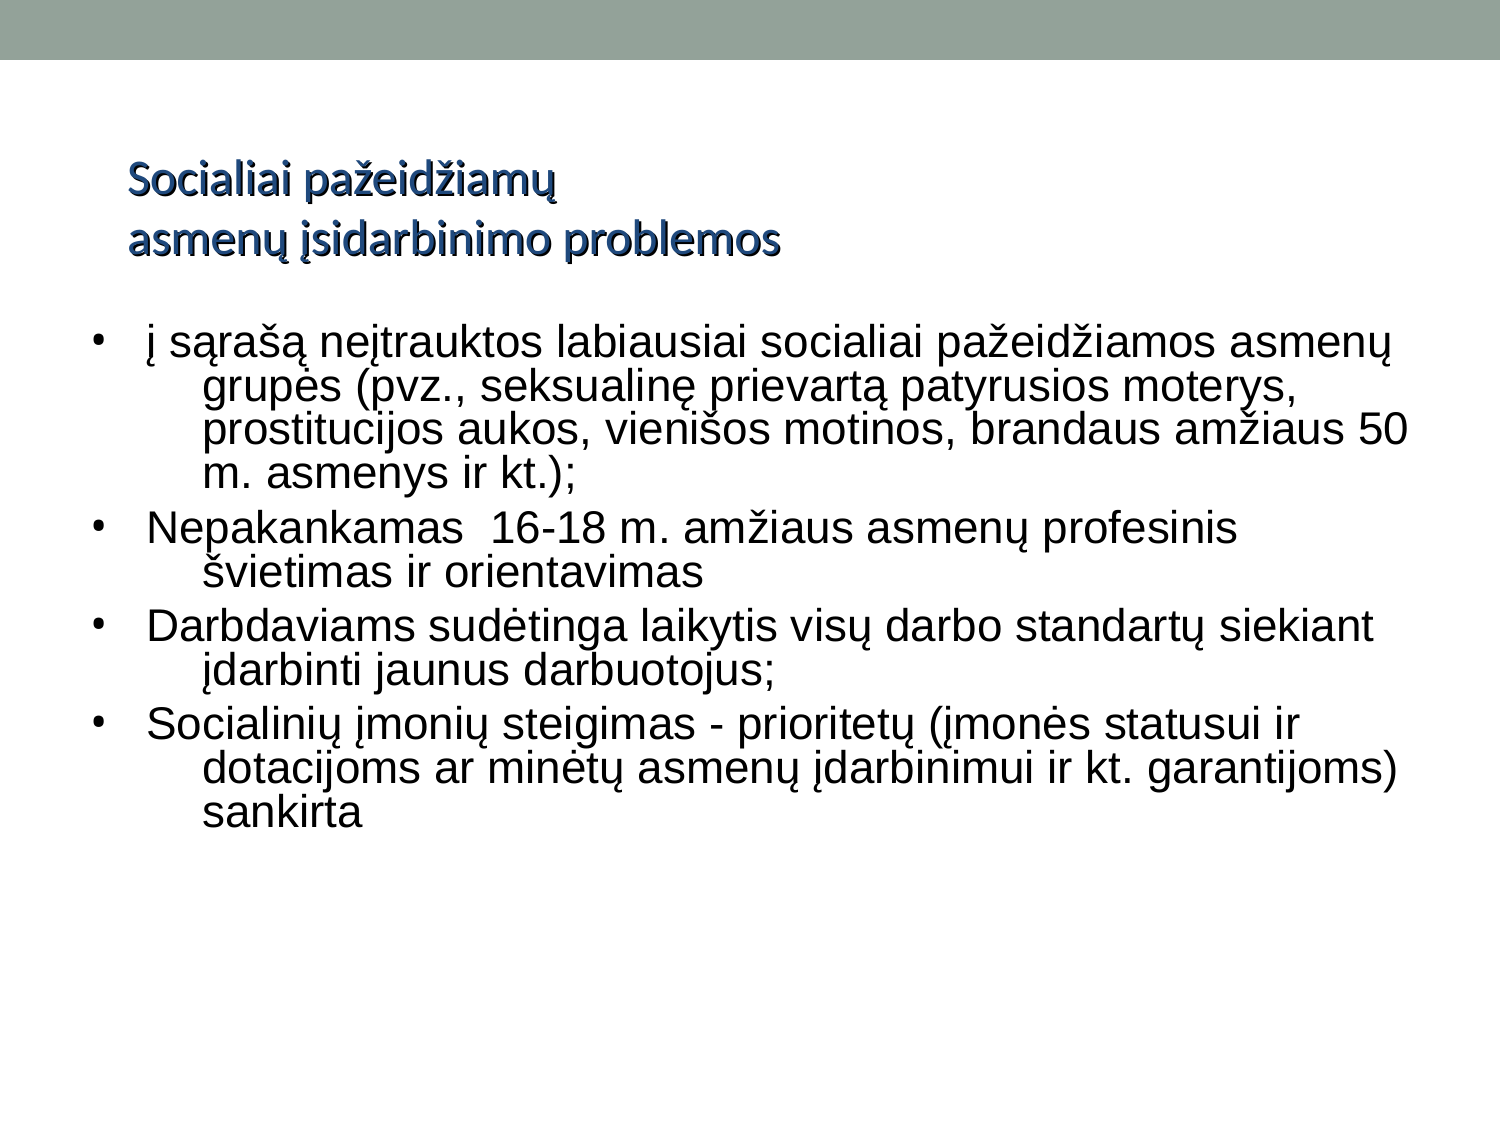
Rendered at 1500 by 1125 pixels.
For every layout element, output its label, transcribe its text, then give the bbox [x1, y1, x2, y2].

text_box į sąrašą neįtrauktos labiausiai socialiai pažeidžiamos asmenų grupės (pvz., seksualinę prievartą patyrusios moterys, prostitucijos aukos, vienišos motinos, brandaus amžiaus 50 m. asmenys ir kt.); Nepakankamas 16-18 m. amžiaus asmenų profesinis švietimas ir orientavimas Darbdaviams sudėtinga laikytis visų darbo standartų siekiant įdarbinti jaunus darbuotojus; Socialinių įmonių steigimas - prioritetų (įmonės statusui ir dotacijoms ar minėtų asmenų įdarbinimui ir kt. garantijoms) sankirta [75, 314, 1425, 1000]
text_box Socialiai pažeidžiamų asmenų įsidarbinimo problemos [112, 137, 1223, 272]
